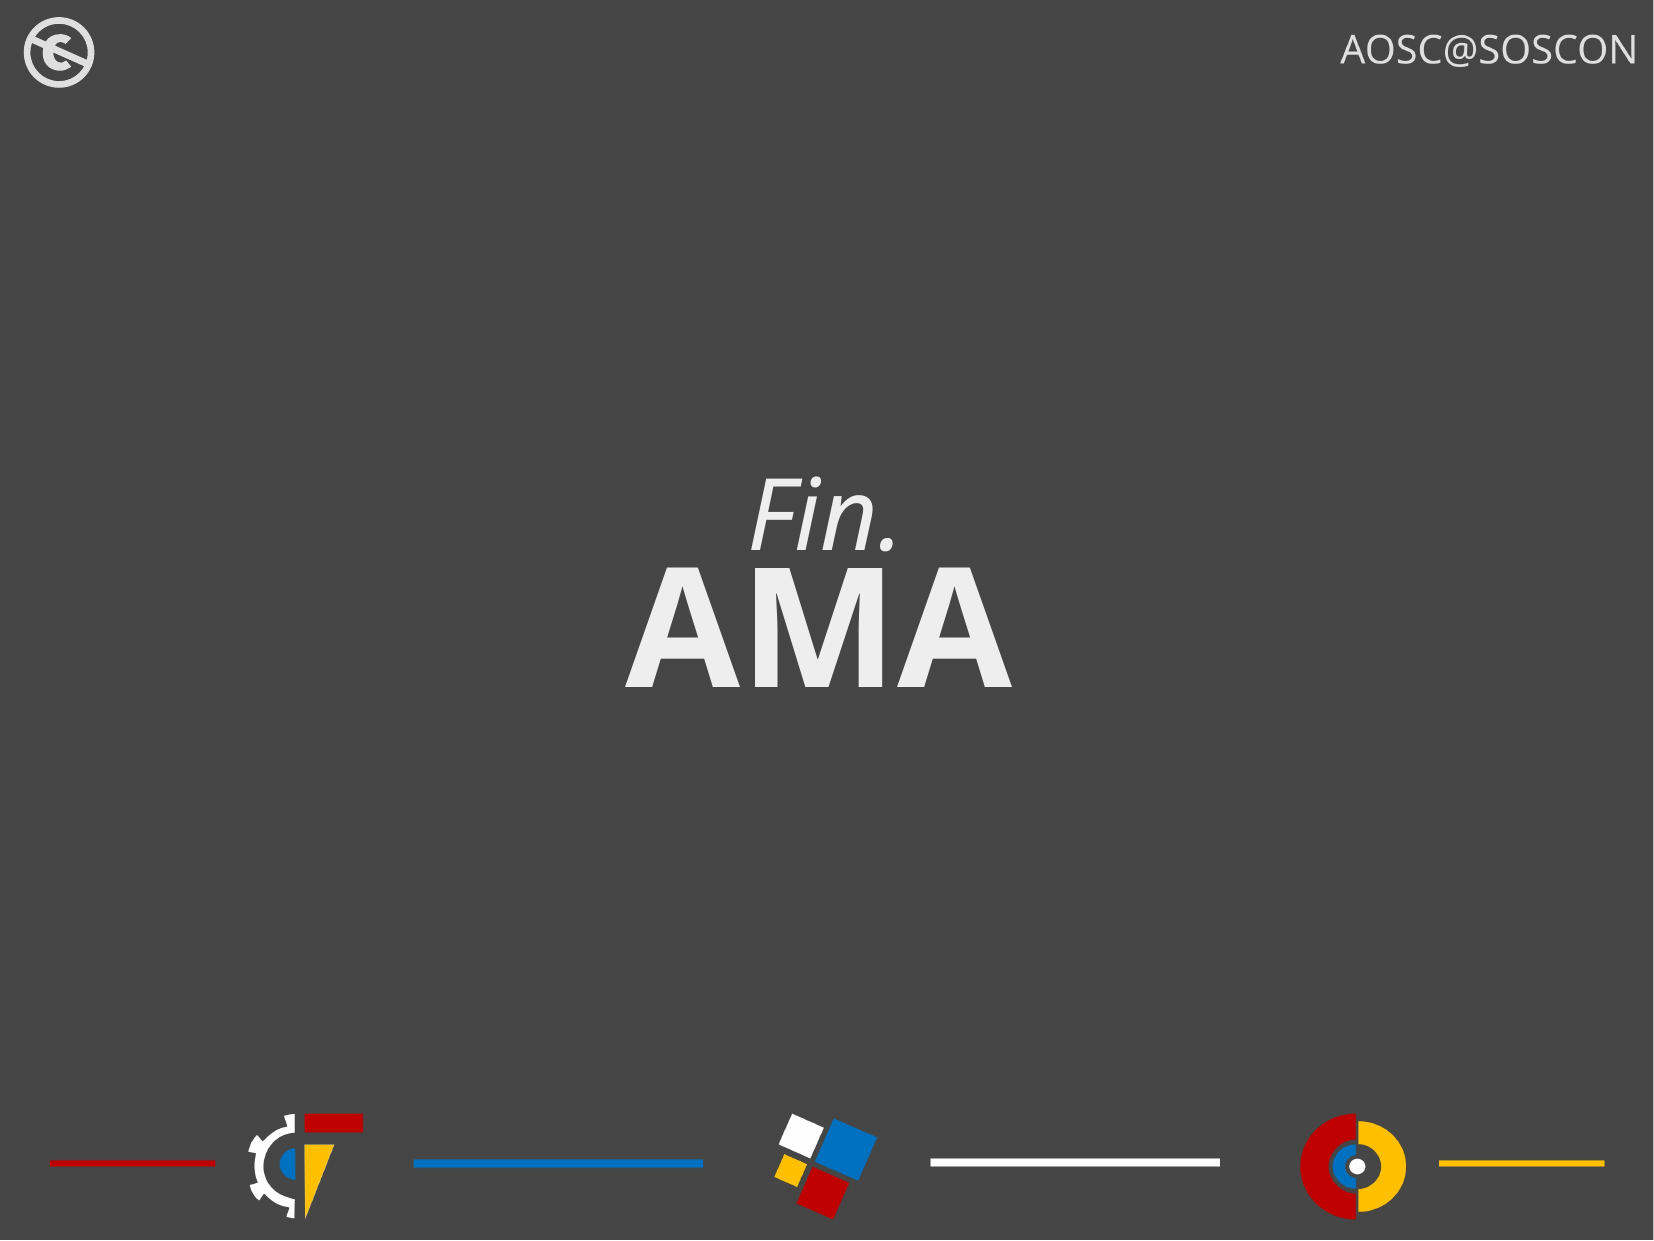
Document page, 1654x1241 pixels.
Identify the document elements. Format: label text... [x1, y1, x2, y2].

text_box AMA [610, 502, 1028, 745]
text_box Fin. [602, 436, 957, 603]
picture [0, 0, 1654, 1240]
